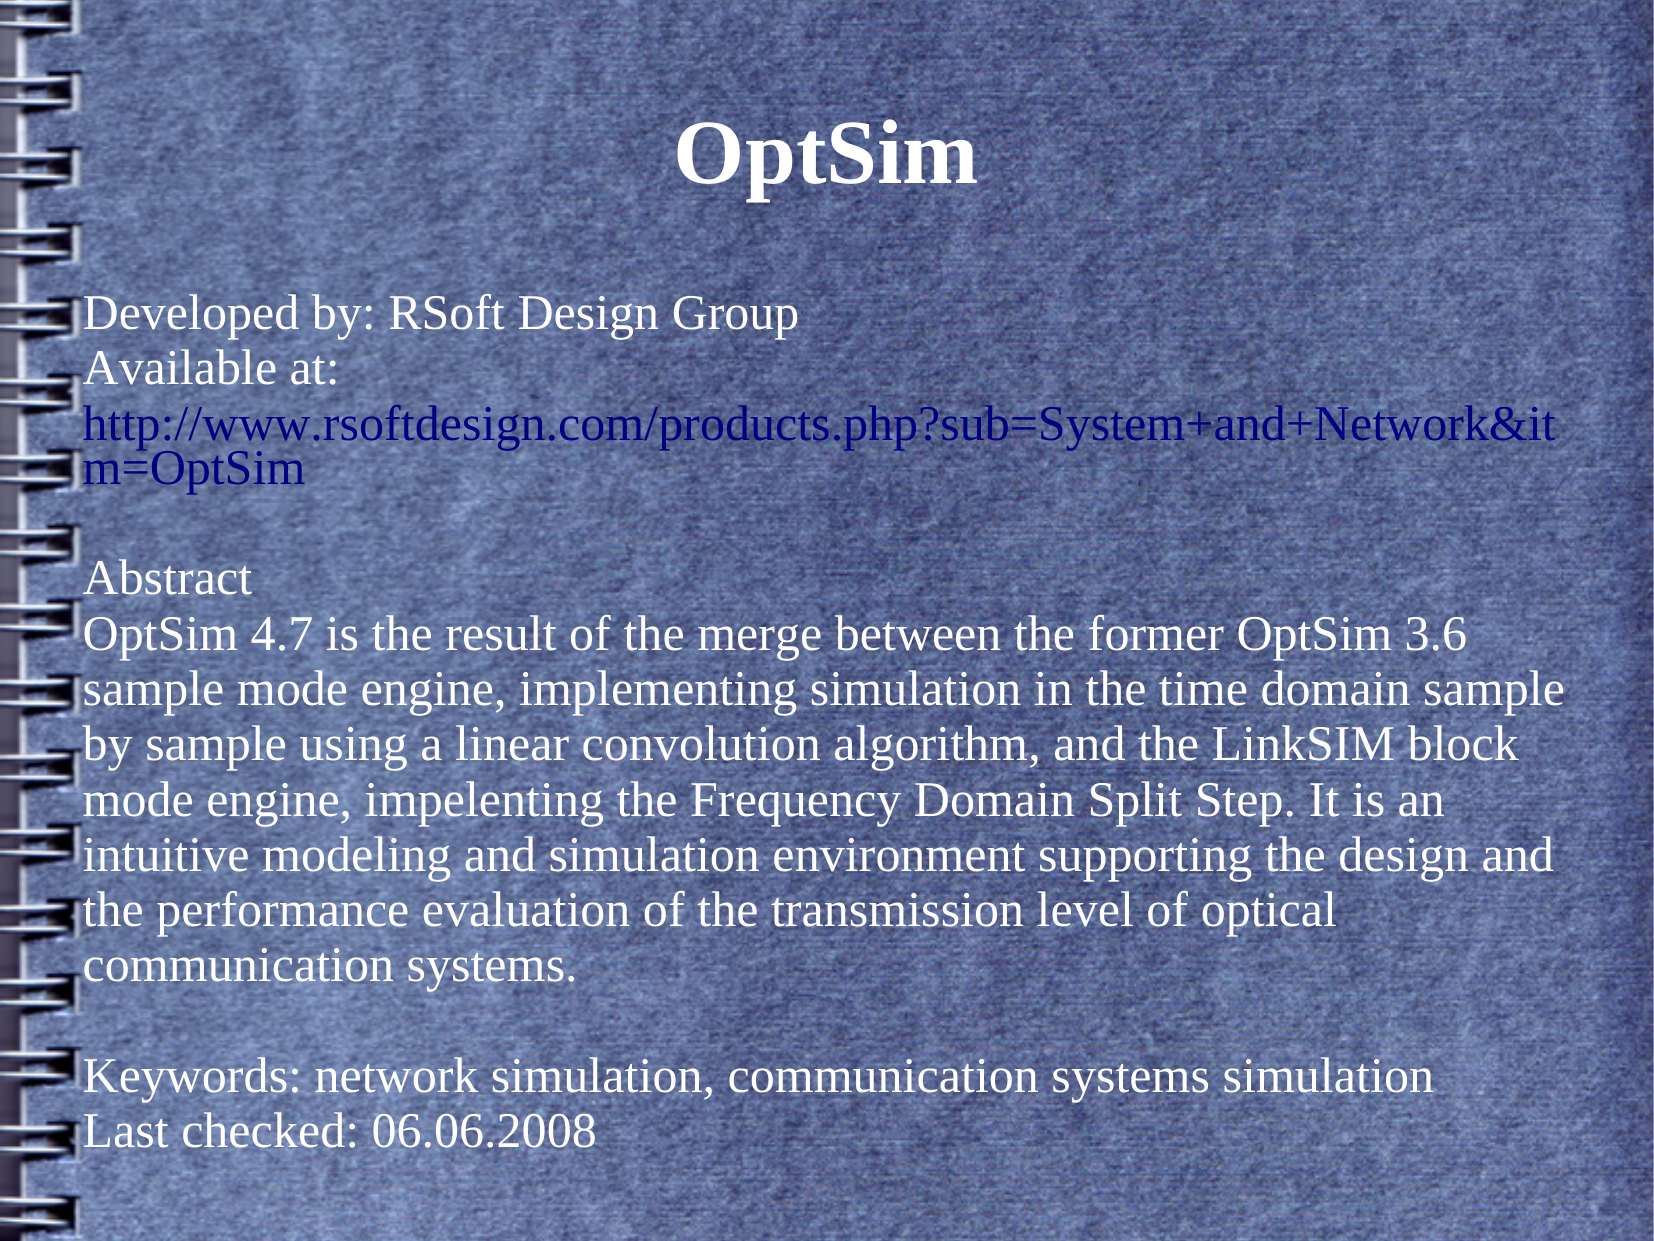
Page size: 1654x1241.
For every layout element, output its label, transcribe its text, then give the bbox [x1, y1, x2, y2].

picture [0, 0, 1654, 1241]
subtitle Developed by: RSoft Design Group Available at: http://www.rsoftdesign.com/products.php?sub=System+and+Network&itm=OptSim Abstract OptSim 4.7 is the result of the merge between the former OptSim 3.6 sample mode engine, implementing simulation in the time domain sample by sample using a linear convolution algorithm, and the LinkSIM block mode engine, impelenting the Frequency Domain Split Step. It is an intuitive modeling and simulation environment supporting the design and the performance evaluation of the transmission level of optical communication systems. Keywords: network simulation, communication systems simulation Last checked: 06.06.2008 [82, 284, 1571, 1115]
title OptSim [82, 56, 1571, 250]
